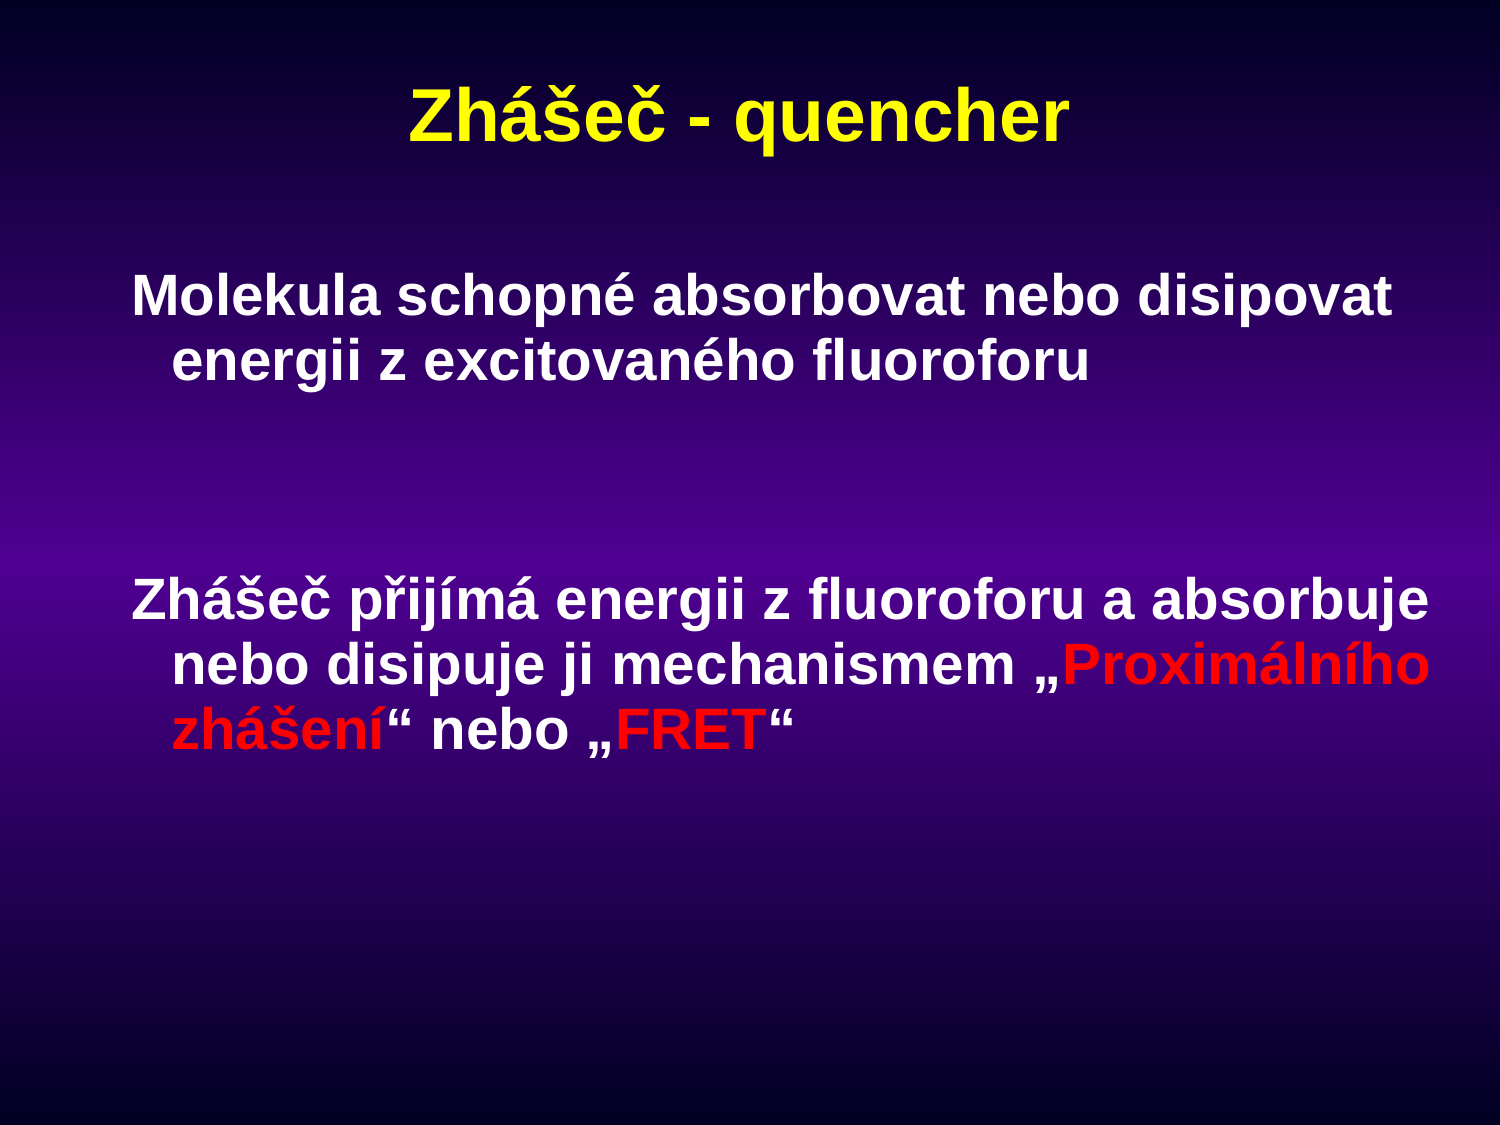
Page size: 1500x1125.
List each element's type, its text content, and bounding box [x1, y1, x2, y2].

list Molekula schopné absorbovat nebo disipovat energii z excitovaného fluoroforu Zhášeč přijímá energii z fluoroforu a absorbuje nebo disipuje ji mechanismem „Proximálního zhášení“ nebo „FRET“ [100, 255, 1451, 998]
title Zhášeč - quencher [64, 42, 1415, 188]
